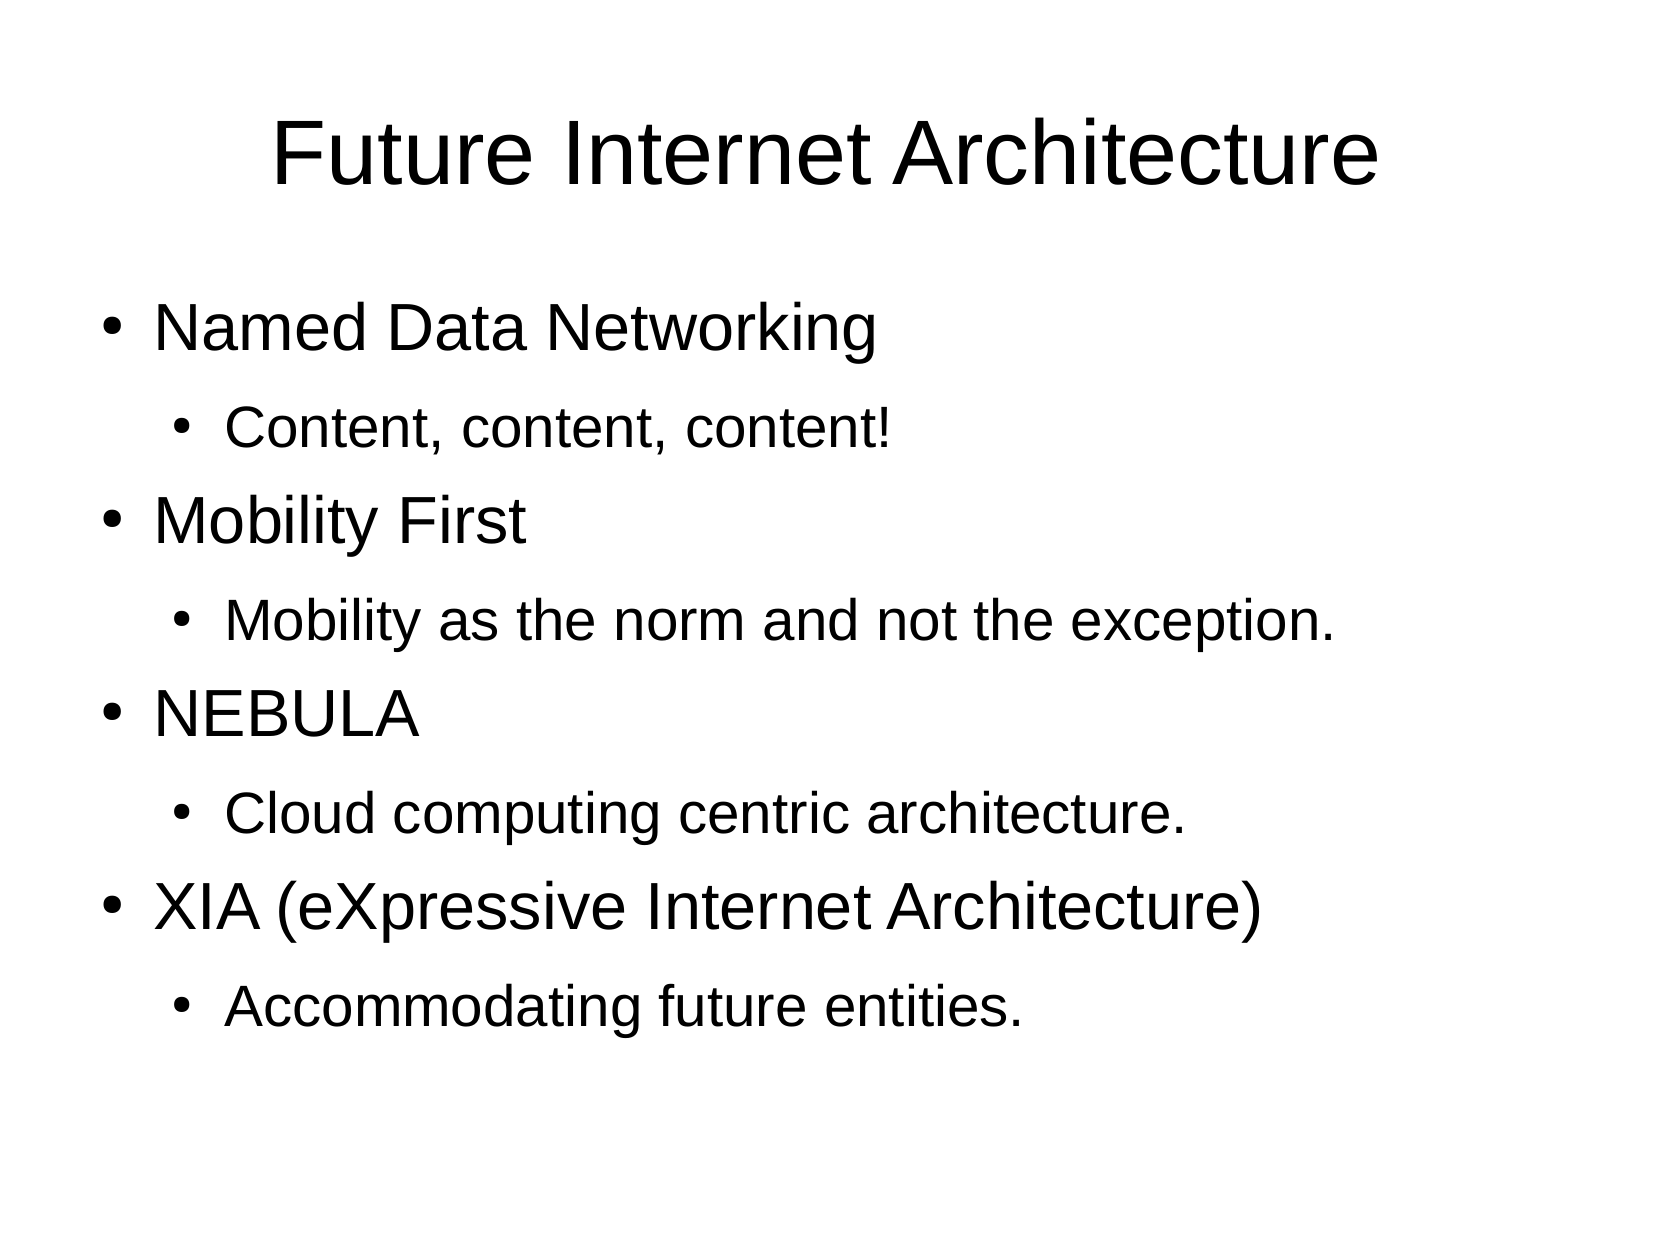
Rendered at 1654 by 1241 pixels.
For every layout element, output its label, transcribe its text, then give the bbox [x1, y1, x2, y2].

list Named Data Networking Content, content, content! Mobility First Mobility as the norm and not the exception. NEBULA Cloud computing centric architecture. XIA (eXpressive Internet Architecture) Accommodating future entities. [82, 290, 1571, 1109]
title Future Internet Architecture [82, 56, 1571, 250]
